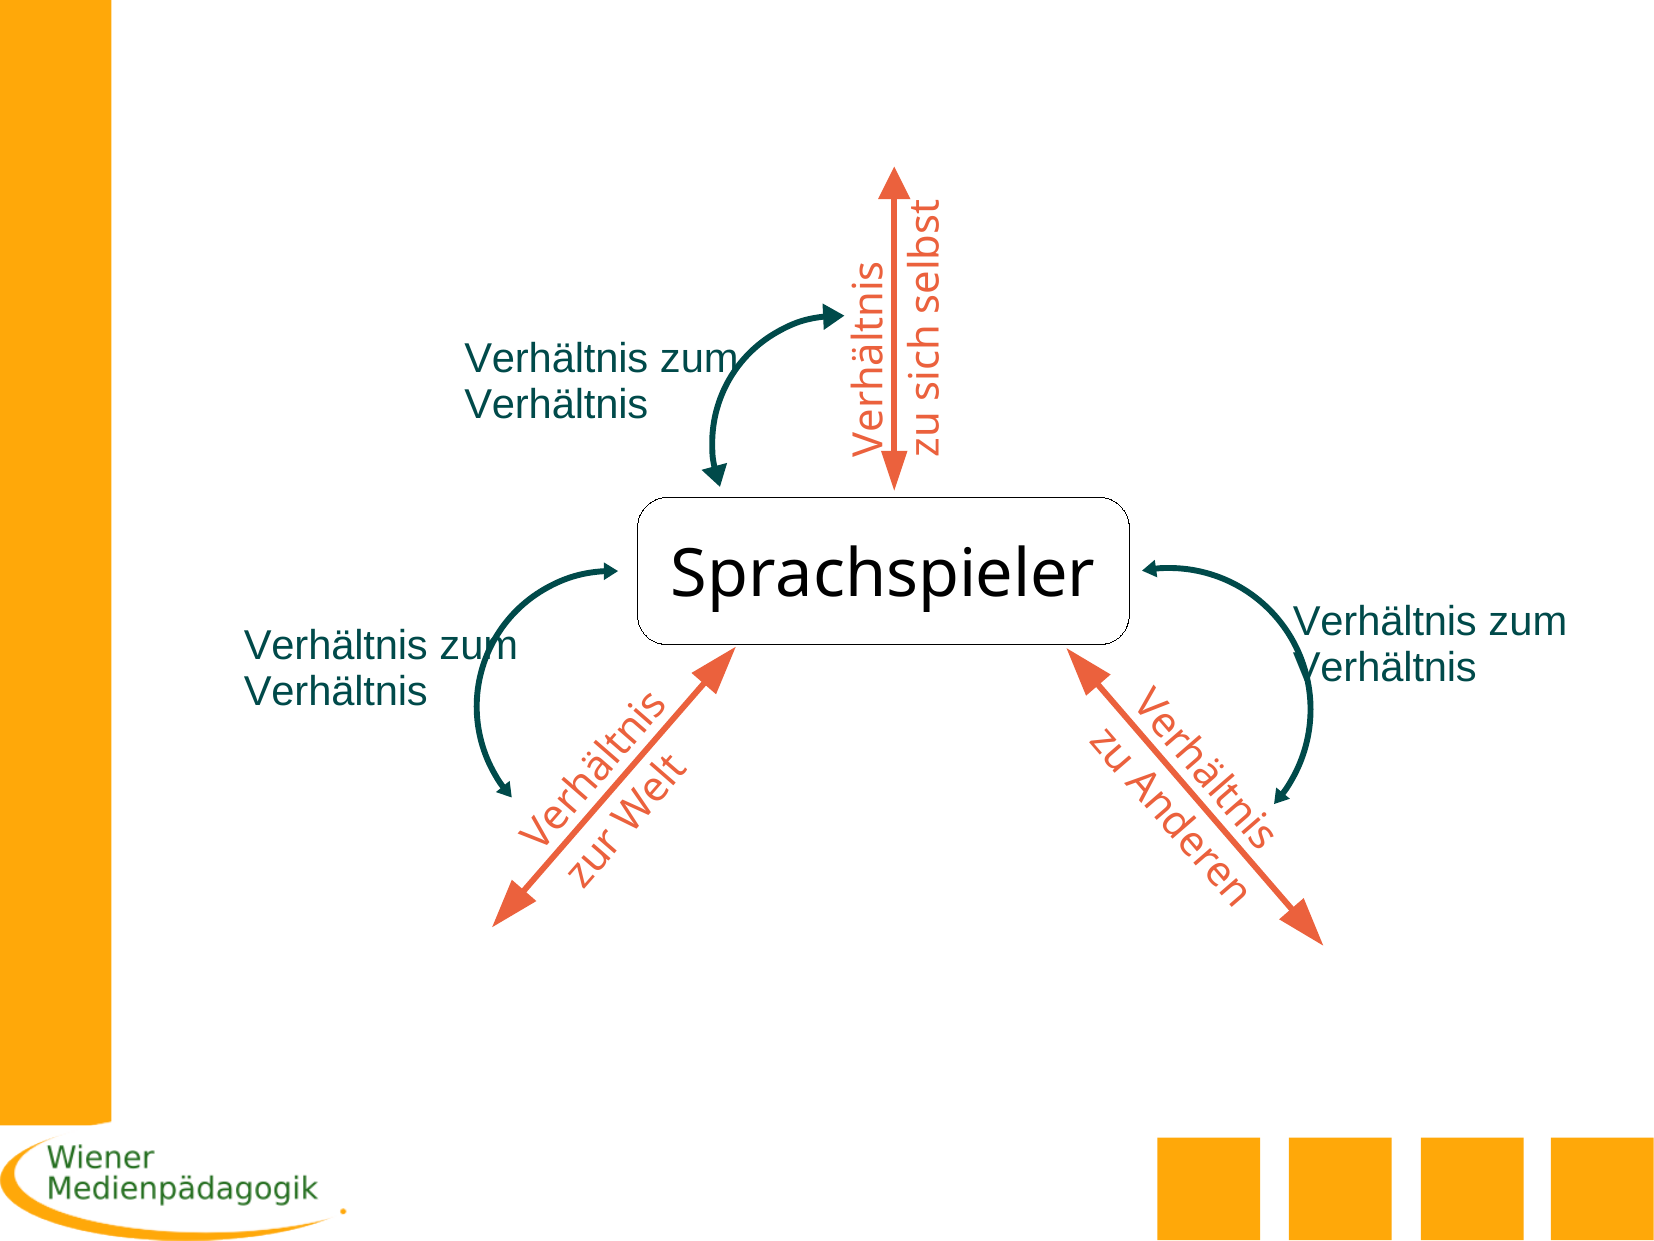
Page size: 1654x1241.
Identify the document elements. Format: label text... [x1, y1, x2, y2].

text_box Sprachspieler [637, 497, 1130, 645]
picture [0, 1114, 398, 1241]
